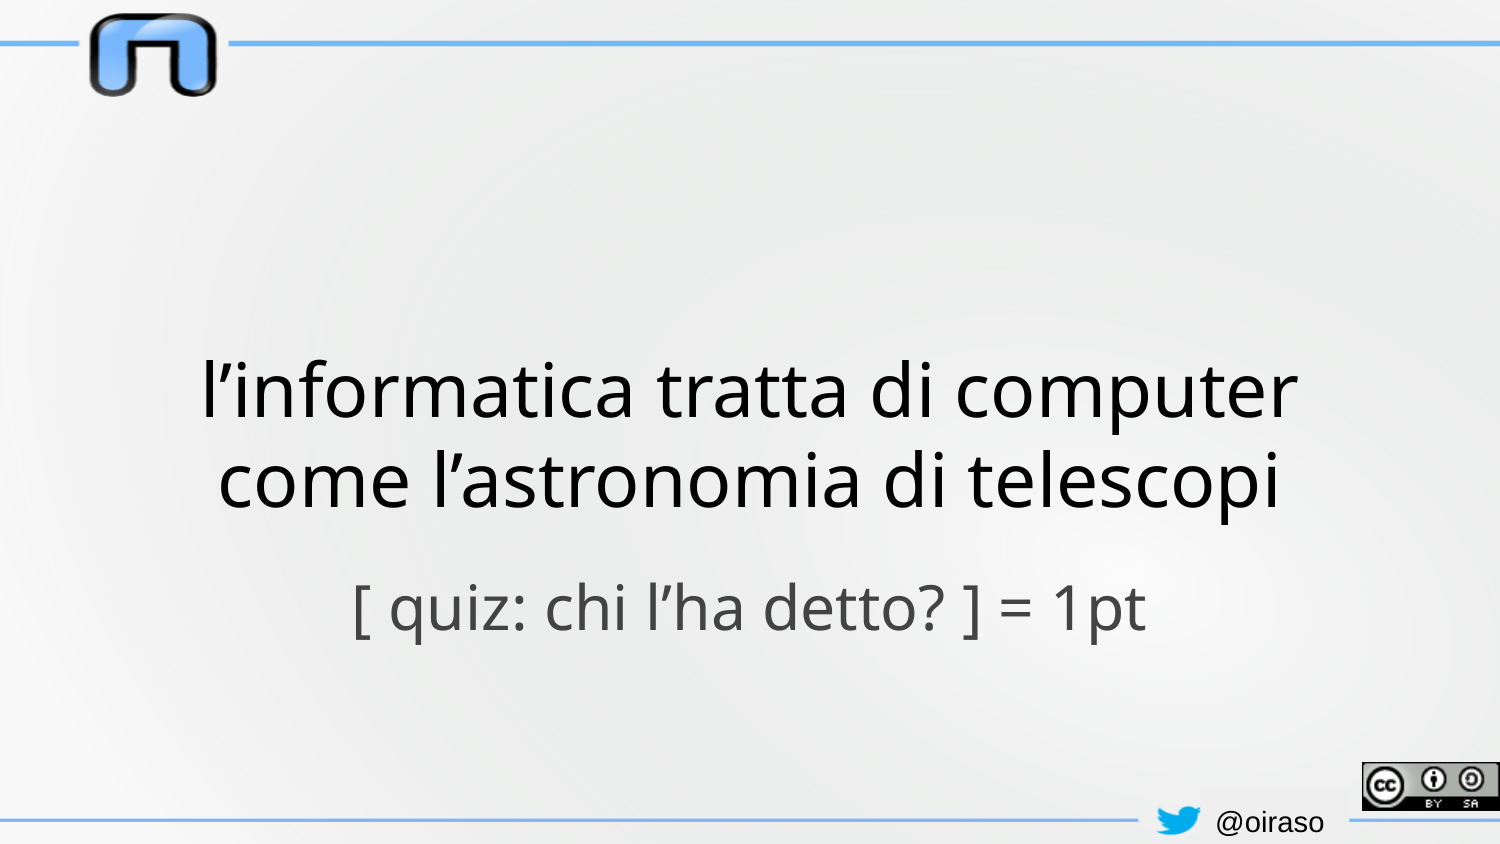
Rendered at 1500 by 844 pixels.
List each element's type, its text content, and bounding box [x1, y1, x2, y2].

subtitle [ quiz: chi l’ha detto? ] = 1pt [112, 553, 1388, 683]
text_box @oirasor [1200, 788, 1350, 844]
picture [0, 0, 1500, 844]
title l’informatica tratta di computer come l’astronomia di telescopi [112, 347, 1388, 538]
